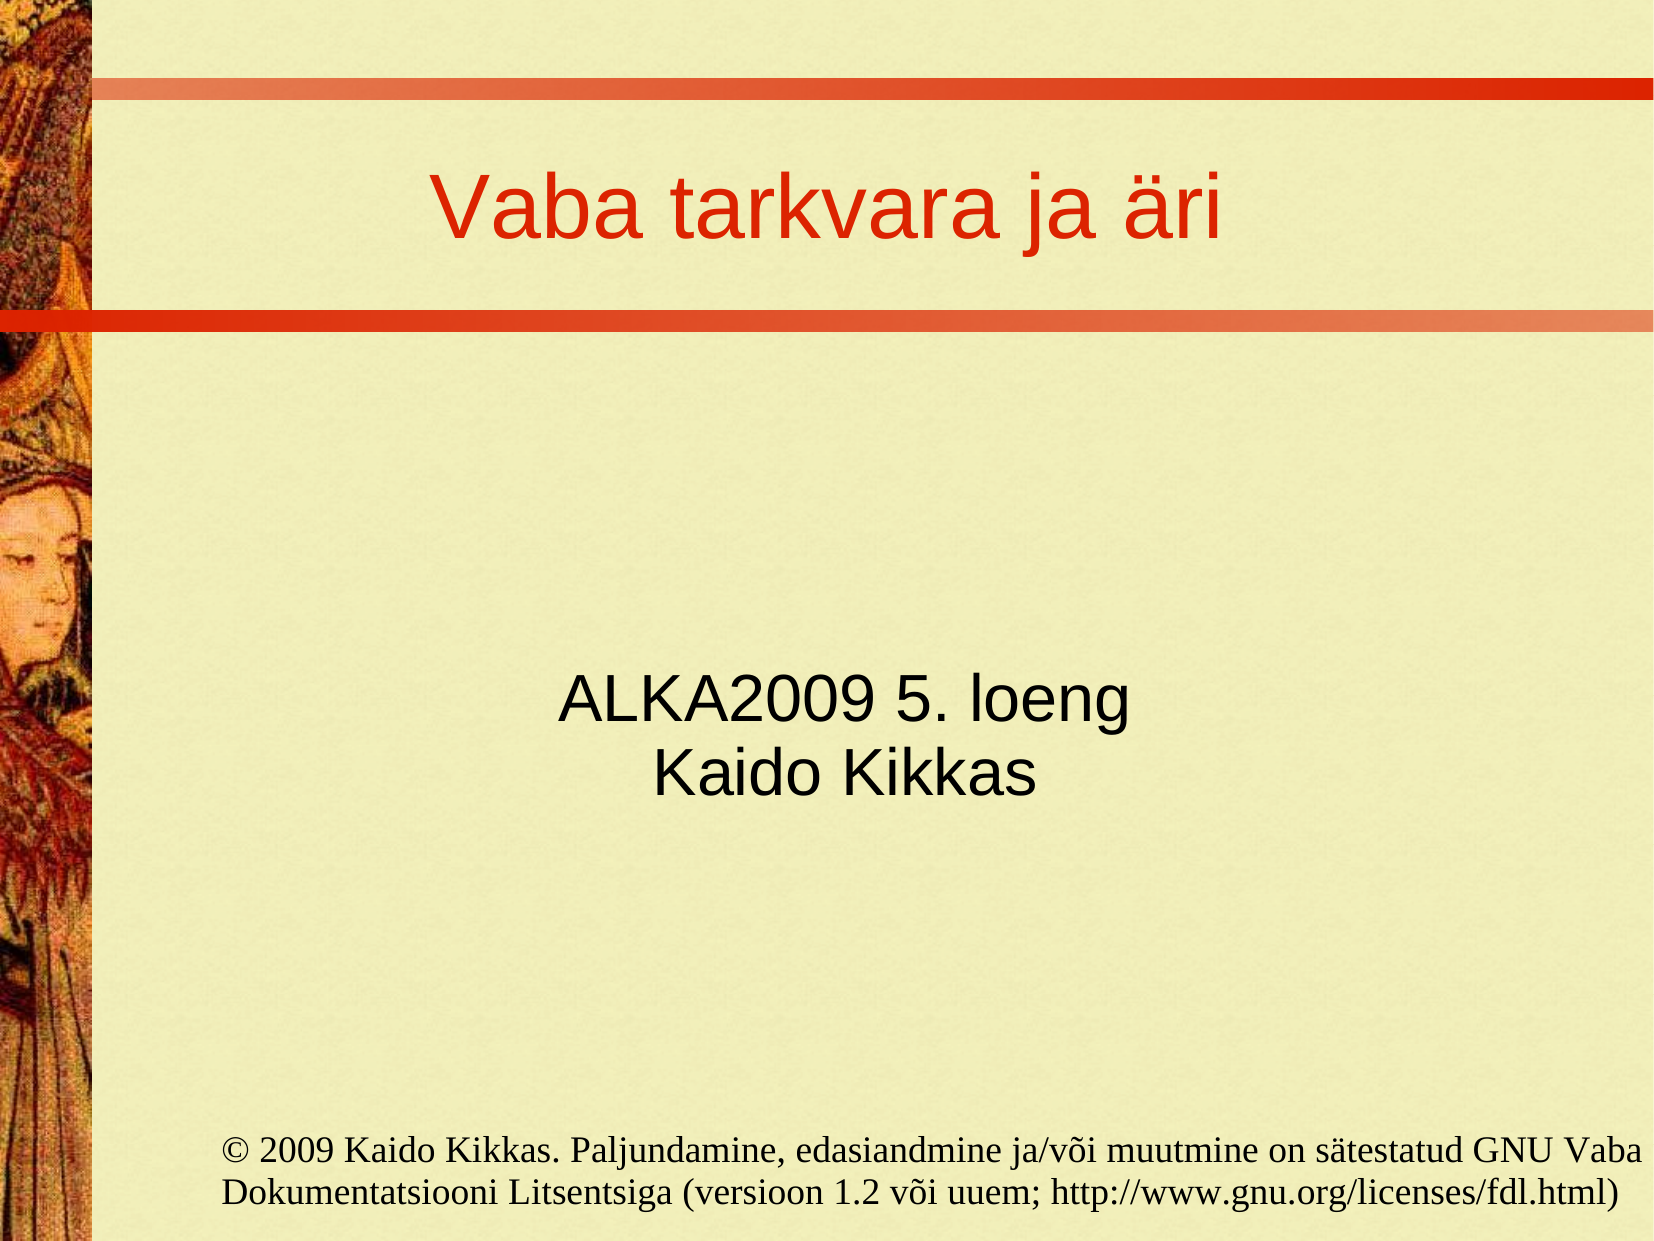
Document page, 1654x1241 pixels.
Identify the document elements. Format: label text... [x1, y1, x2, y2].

subtitle ALKA2009 5. loeng Kaido Kikkas [121, 352, 1534, 1119]
text_box © 2009 Kaido Kikkas. Paljundamine, edasiandmine ja/või muutmine on sätestatud GNU Vaba Dokumentatsiooni Litsentsiga (versioon 1.2 või uuem; http://www.gnu.org/licenses/fdl.html) [206, 1122, 1654, 1225]
picture [0, 0, 1654, 310]
title Vaba tarkvara ja äri [121, 110, 1534, 303]
picture [0, 332, 1654, 1241]
